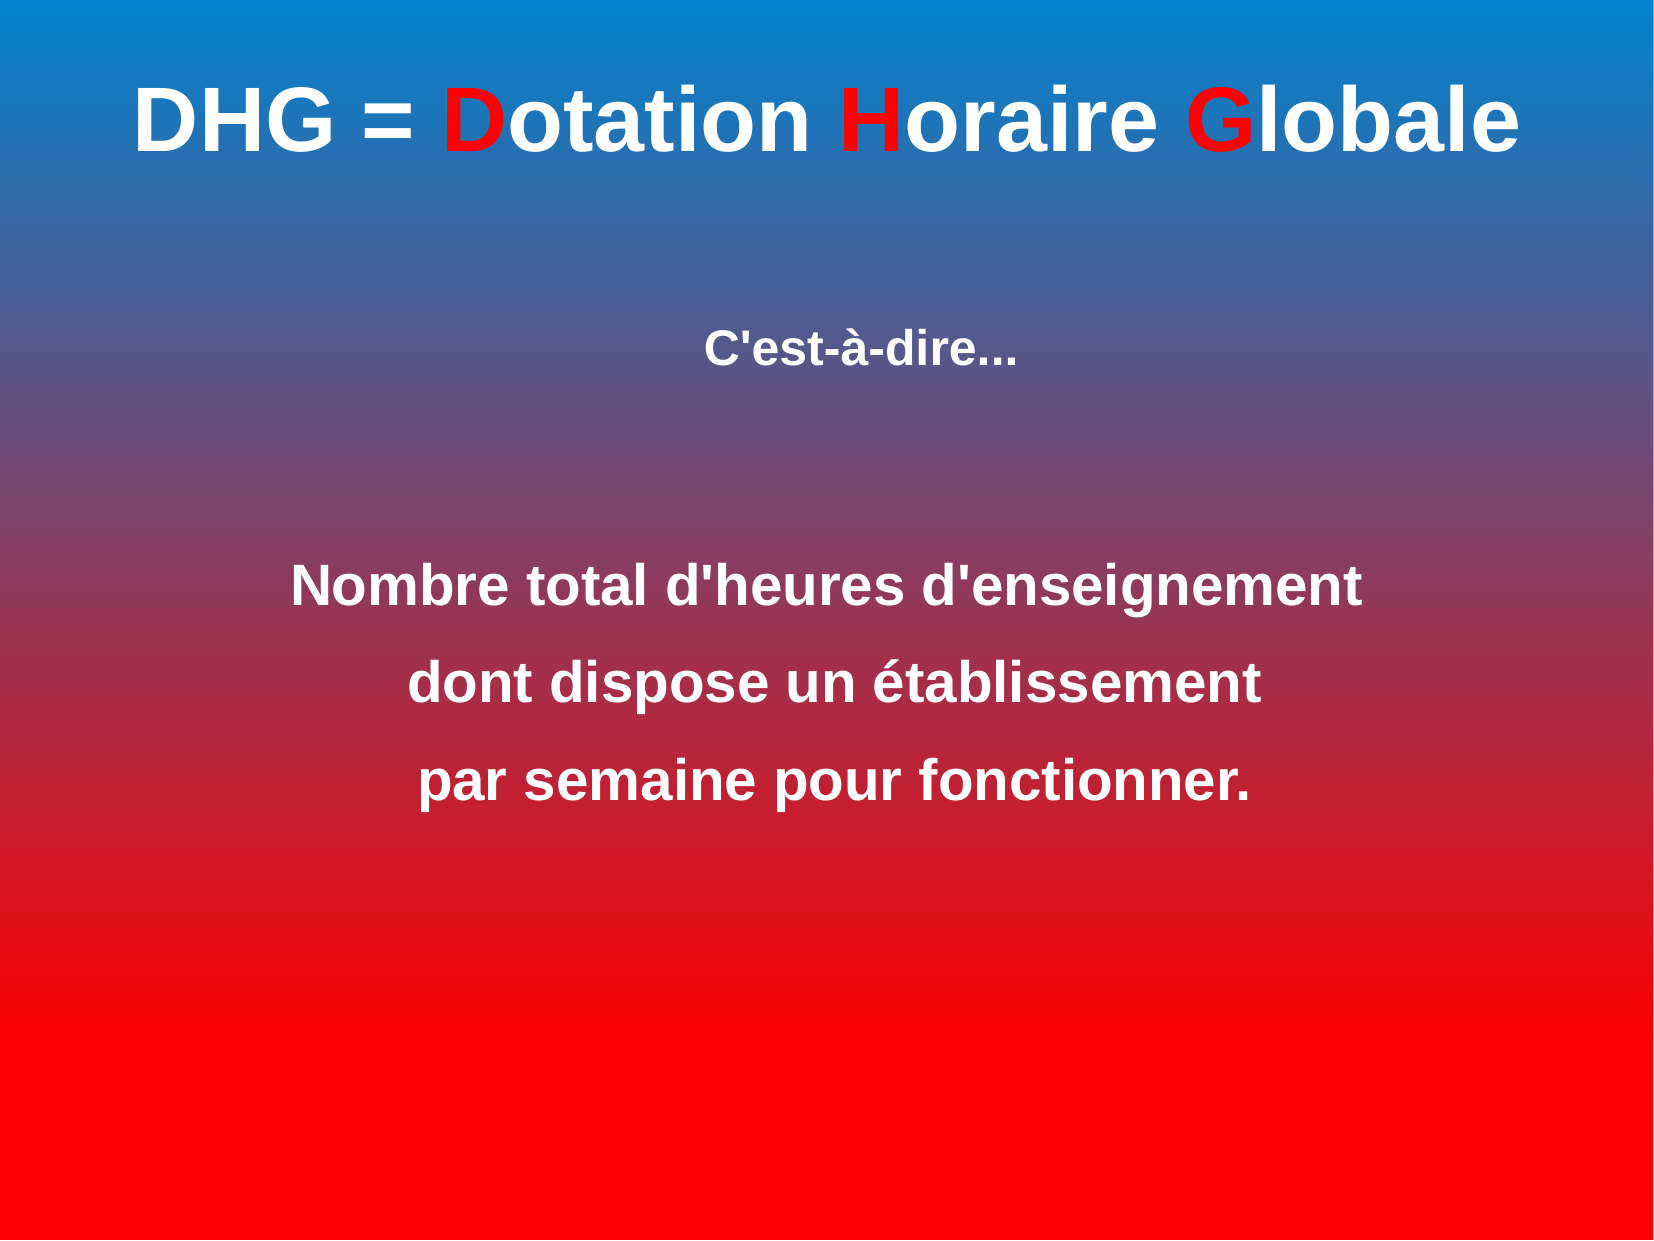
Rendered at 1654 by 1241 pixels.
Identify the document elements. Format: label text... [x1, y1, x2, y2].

text_box Nombre total d'heures d'enseignement dont dispose un établissement par semaine pour fonctionner. [63, 560, 1590, 805]
text_box DHG = Dotation Horaire Globale [118, 60, 1537, 179]
text_box C'est-à-dire... [655, 312, 1067, 384]
text_box [0, 0, 1654, 1047]
